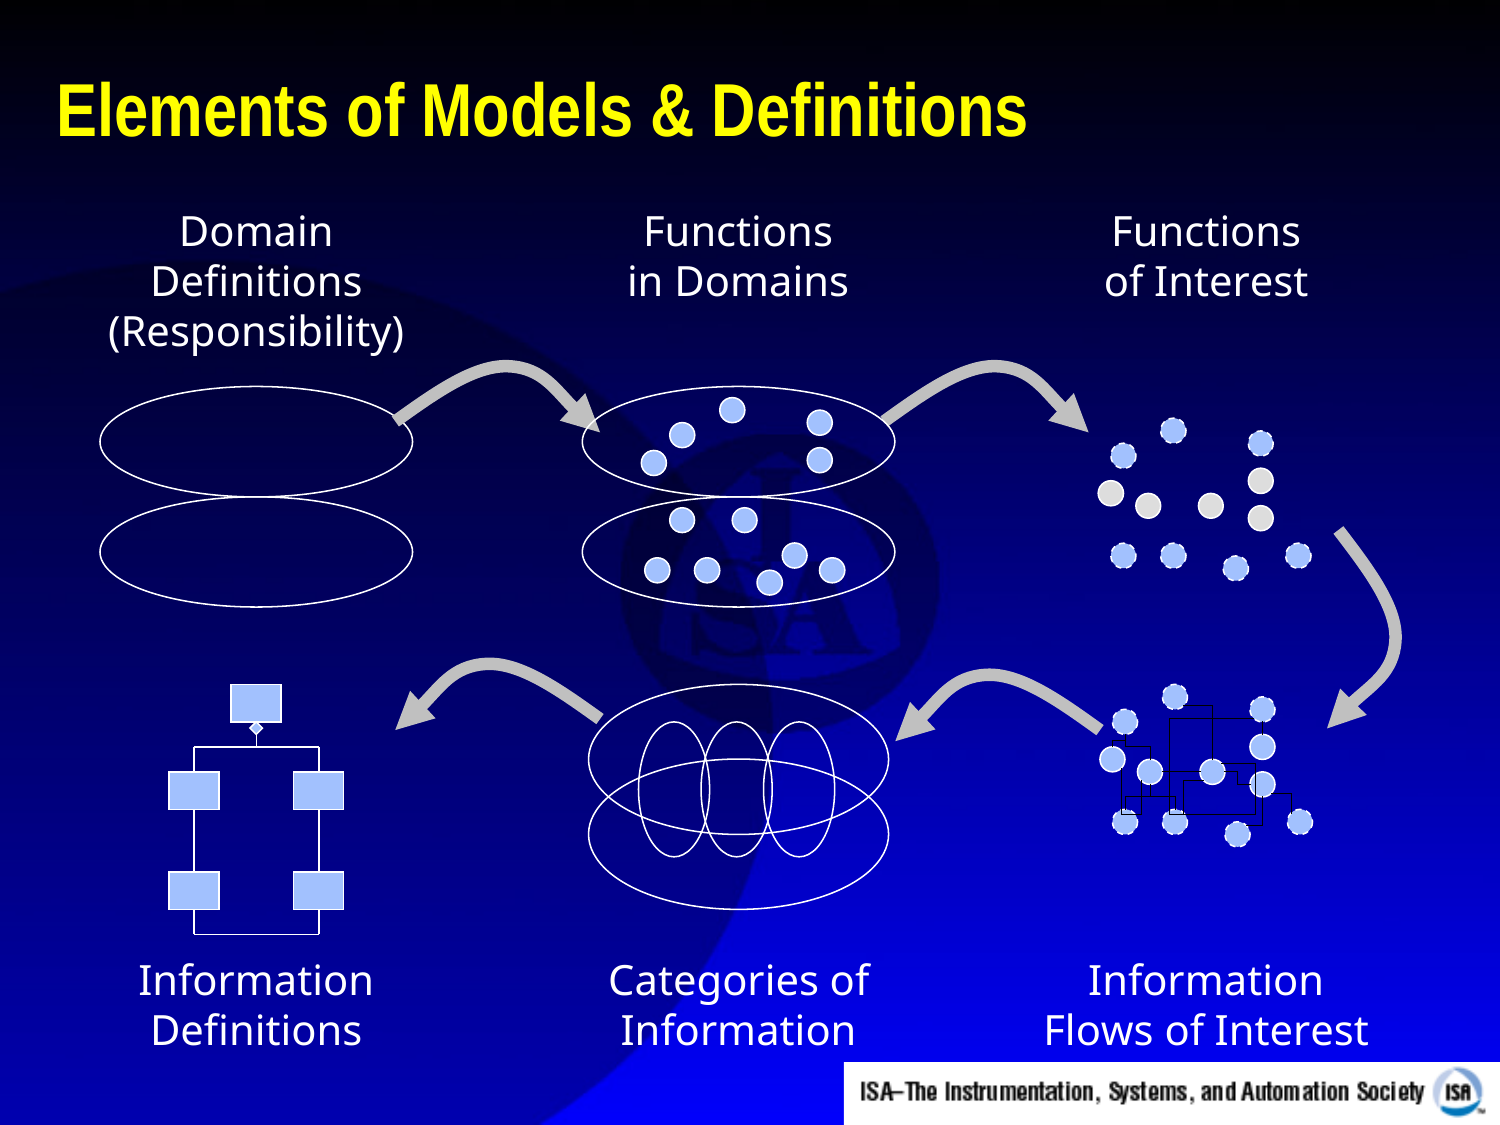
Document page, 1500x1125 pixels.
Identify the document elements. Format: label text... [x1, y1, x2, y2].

text_box [1248, 430, 1274, 456]
text_box Functions in Domains [613, 201, 863, 312]
text_box [1249, 696, 1276, 722]
text_box [168, 871, 219, 910]
text_box [1250, 775, 1254, 794]
text_box [1137, 759, 1163, 785]
text_box [1098, 480, 1124, 506]
text_box [1285, 543, 1312, 569]
text_box [641, 450, 667, 476]
text_box [757, 570, 783, 596]
text_box [669, 422, 695, 448]
text_box [1112, 709, 1138, 735]
picture [0, 0, 1500, 1125]
text_box [1224, 821, 1251, 847]
text_box [1122, 809, 1134, 813]
text_box [1171, 809, 1183, 813]
text_box [694, 557, 720, 583]
text_box [293, 771, 344, 810]
text_box [1112, 810, 1138, 835]
text_box [1287, 809, 1313, 835]
text_box [1099, 746, 1126, 772]
text_box [1110, 543, 1136, 569]
text_box [168, 771, 219, 810]
text_box [1199, 759, 1225, 785]
text_box [231, 684, 282, 735]
text_box [1223, 555, 1249, 581]
text_box [644, 557, 670, 583]
text_box [1160, 543, 1187, 569]
title Elements of Models & Definitions [41, 12, 1463, 201]
text_box [1198, 493, 1224, 519]
text_box [807, 447, 833, 473]
text_box Information Flows of Interest [1029, 946, 1383, 1061]
text_box [782, 542, 808, 569]
text_box [1135, 493, 1161, 519]
text_box [732, 507, 758, 533]
text_box [807, 410, 833, 436]
text_box Functions of Interest [1090, 201, 1323, 312]
text_box [1162, 810, 1188, 835]
text_box Domain Definitions (Responsibility) [94, 201, 419, 362]
text_box [719, 397, 745, 423]
text_box [1248, 468, 1274, 494]
text_box [819, 557, 845, 583]
text_box Categories of Information [594, 946, 883, 1061]
text_box [1248, 505, 1274, 531]
text_box [1110, 443, 1136, 469]
text_box [1162, 684, 1188, 710]
text_box [1249, 734, 1276, 760]
text_box Information Definitions [124, 946, 388, 1061]
text_box [669, 507, 695, 533]
text_box [293, 871, 344, 910]
text_box [1160, 418, 1187, 444]
text_box [1255, 771, 1276, 797]
